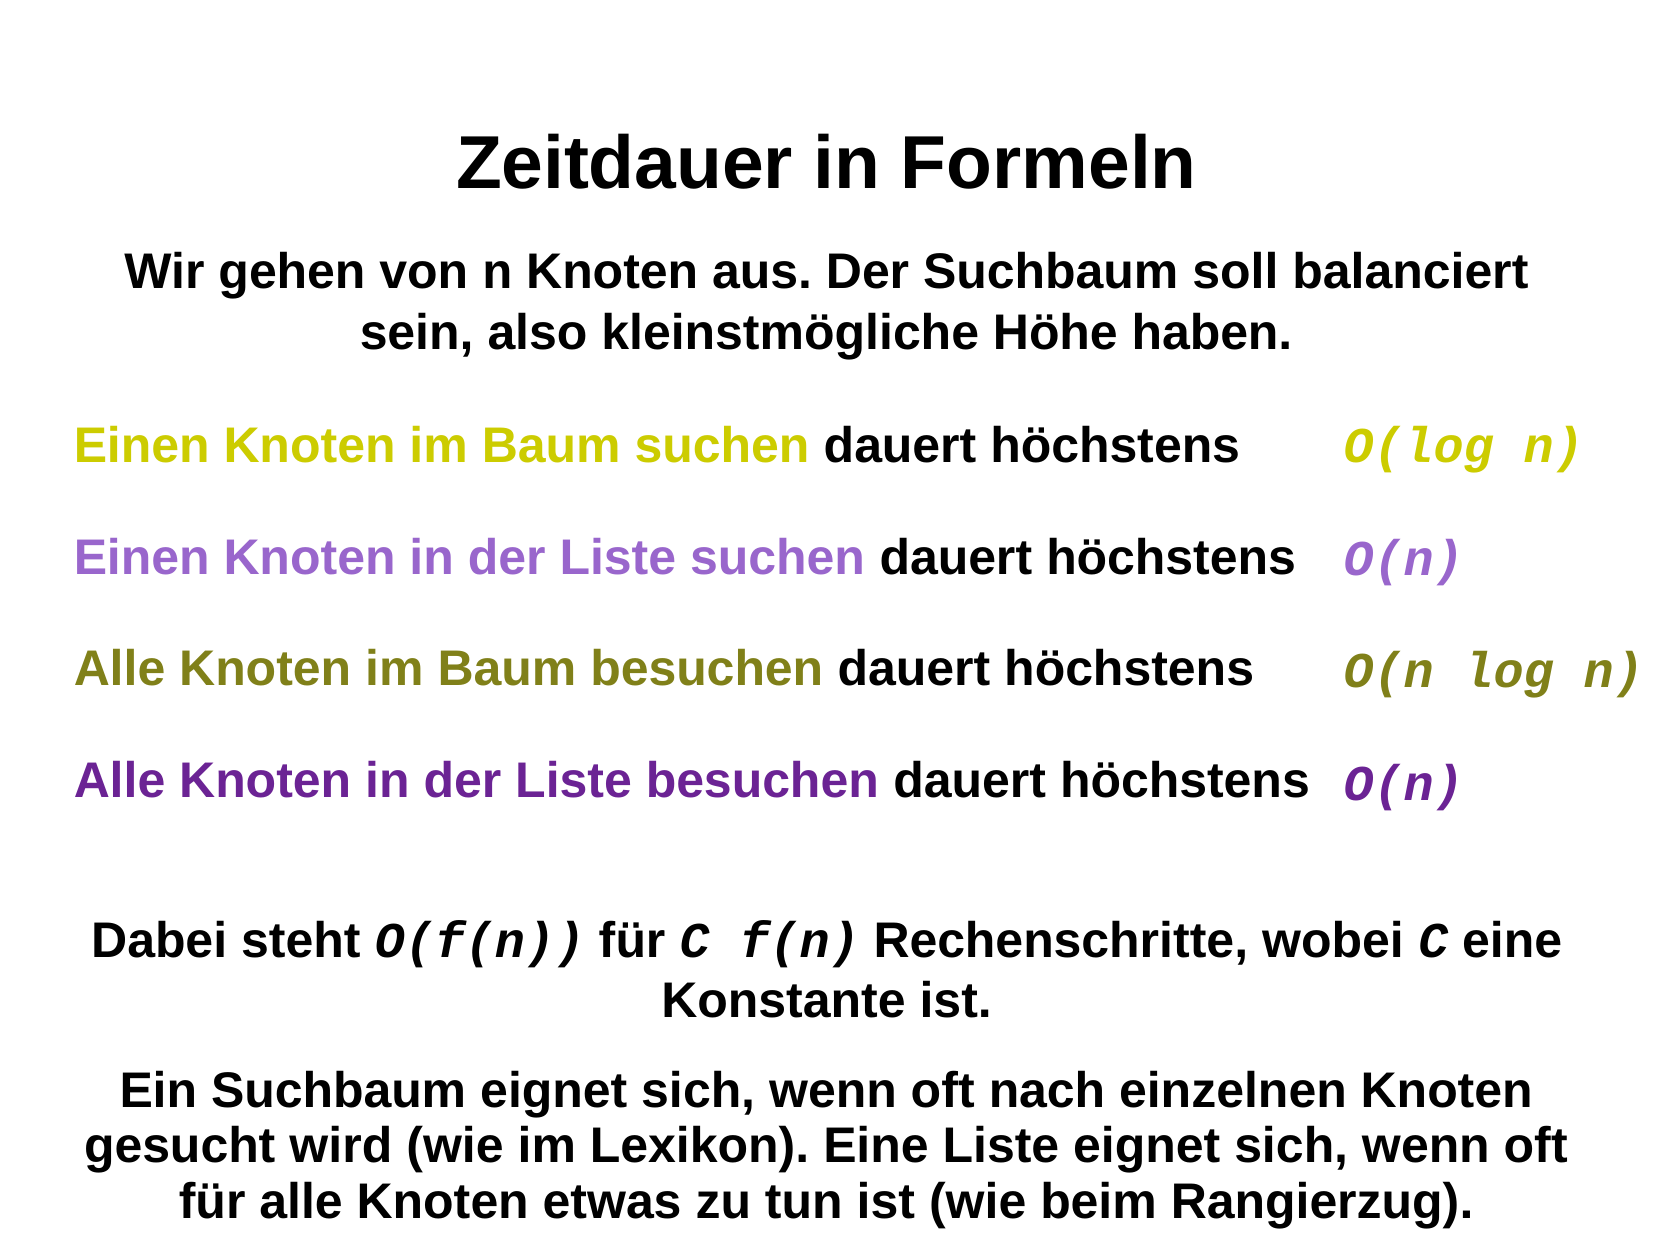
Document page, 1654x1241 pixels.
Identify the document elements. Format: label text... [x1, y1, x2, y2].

title Zeitdauer in Formeln [88, 118, 1565, 207]
text_box Einen Knoten im Baum suchen dauert höchstens Einen Knoten in der Liste suchen dauert höchstens Alle Knoten im Baum besuchen dauert höchstens Alle Knoten in der Liste besuchen dauert höchstens [59, 410, 1329, 824]
text_box O(log n) O(n) O(n log n) O(n) [1328, 413, 1654, 829]
text_box Ein Suchbaum eignet sich, wenn oft nach einzelnen Knoten gesucht wird (wie im Lexikon). Eine Liste eignet sich, wenn oft für alle Knoten etwas zu tun ist (wie beim Rangierzug). [59, 1054, 1595, 1241]
text_box Dabei steht O(f(n)) für C f(n) Rechenschritte, wobei C eine Konstante ist. [59, 904, 1595, 1038]
text_box Wir gehen von n Knoten aus. Der Suchbaum soll balanciert sein, also kleinstmögliche Höhe haben. [59, 236, 1595, 370]
